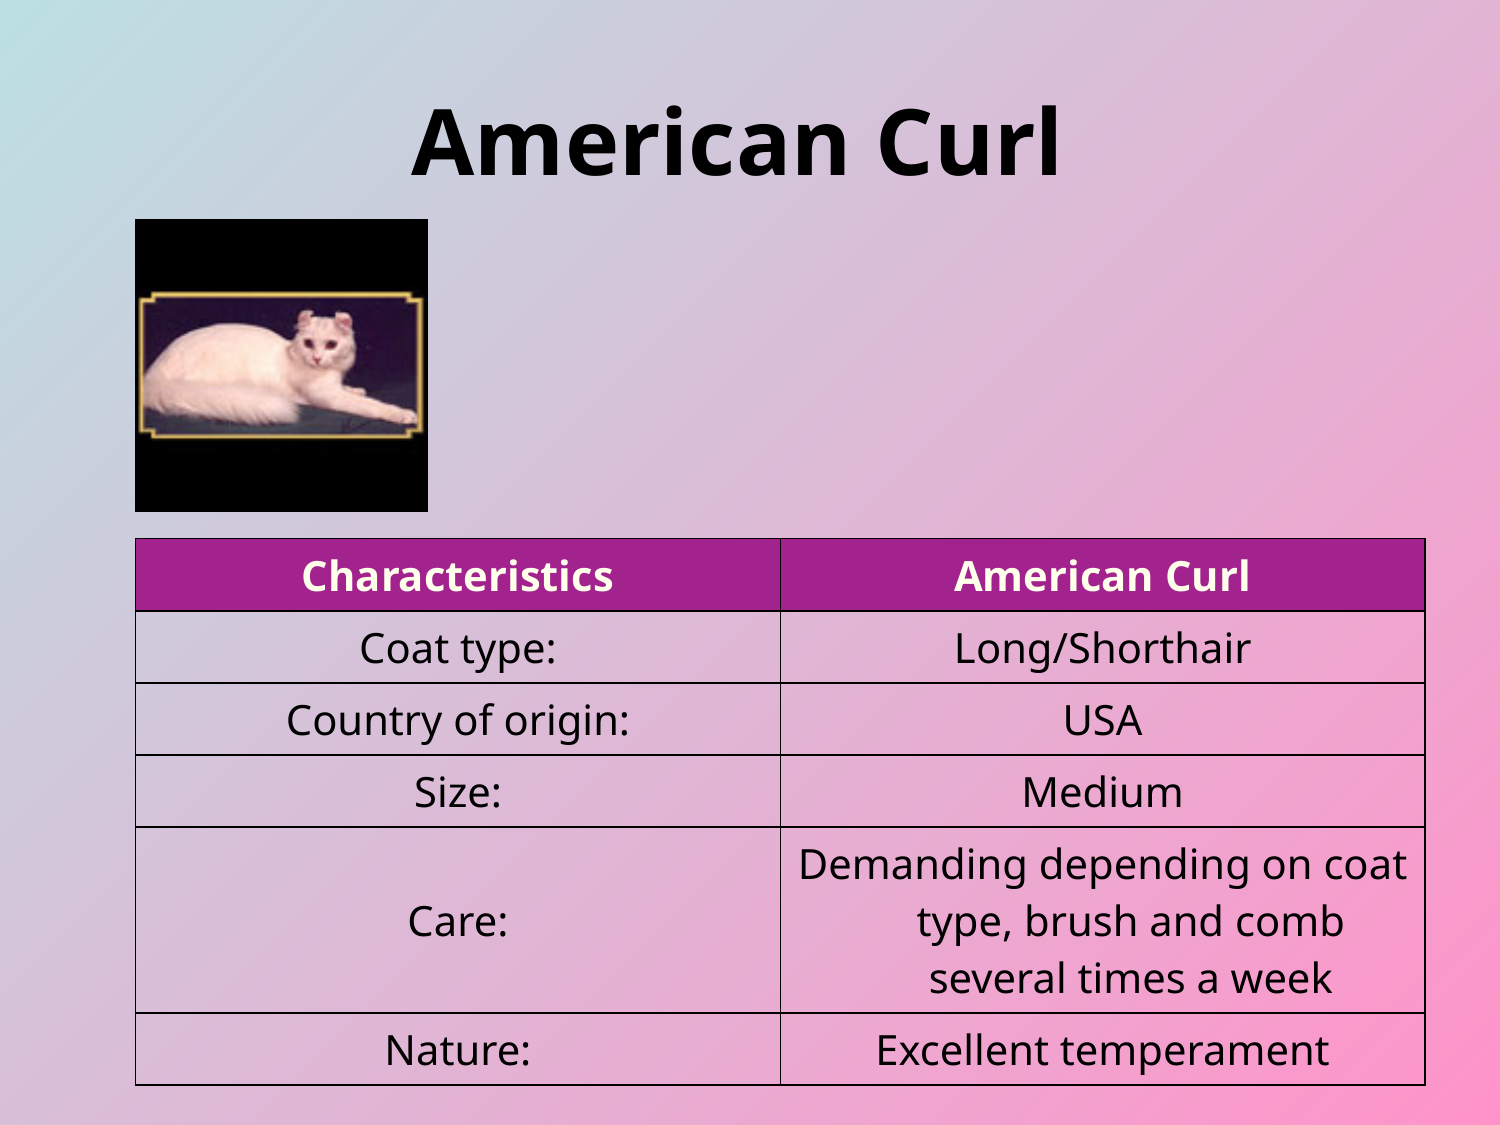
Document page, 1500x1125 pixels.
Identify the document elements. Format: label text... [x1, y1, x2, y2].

table_cell Country of origin: [136, 684, 780, 754]
title American Curl [75, 45, 1425, 233]
table_cell Nature: [136, 1014, 780, 1084]
table_cell Excellent temperament [781, 1014, 1424, 1084]
table_cell Demanding depending on coat type, brush and comb several times a week [781, 828, 1424, 1012]
table_cell Coat type: [136, 612, 780, 682]
table_cell Long/Shorthair [781, 612, 1424, 682]
table_cell Medium [781, 756, 1424, 826]
table_header Characteristics [136, 539, 780, 610]
table_cell Size: [136, 756, 780, 826]
table_header American Curl [781, 539, 1424, 610]
picture [135, 219, 428, 512]
table_cell Care: [136, 828, 780, 1012]
table_cell USA [781, 684, 1424, 754]
